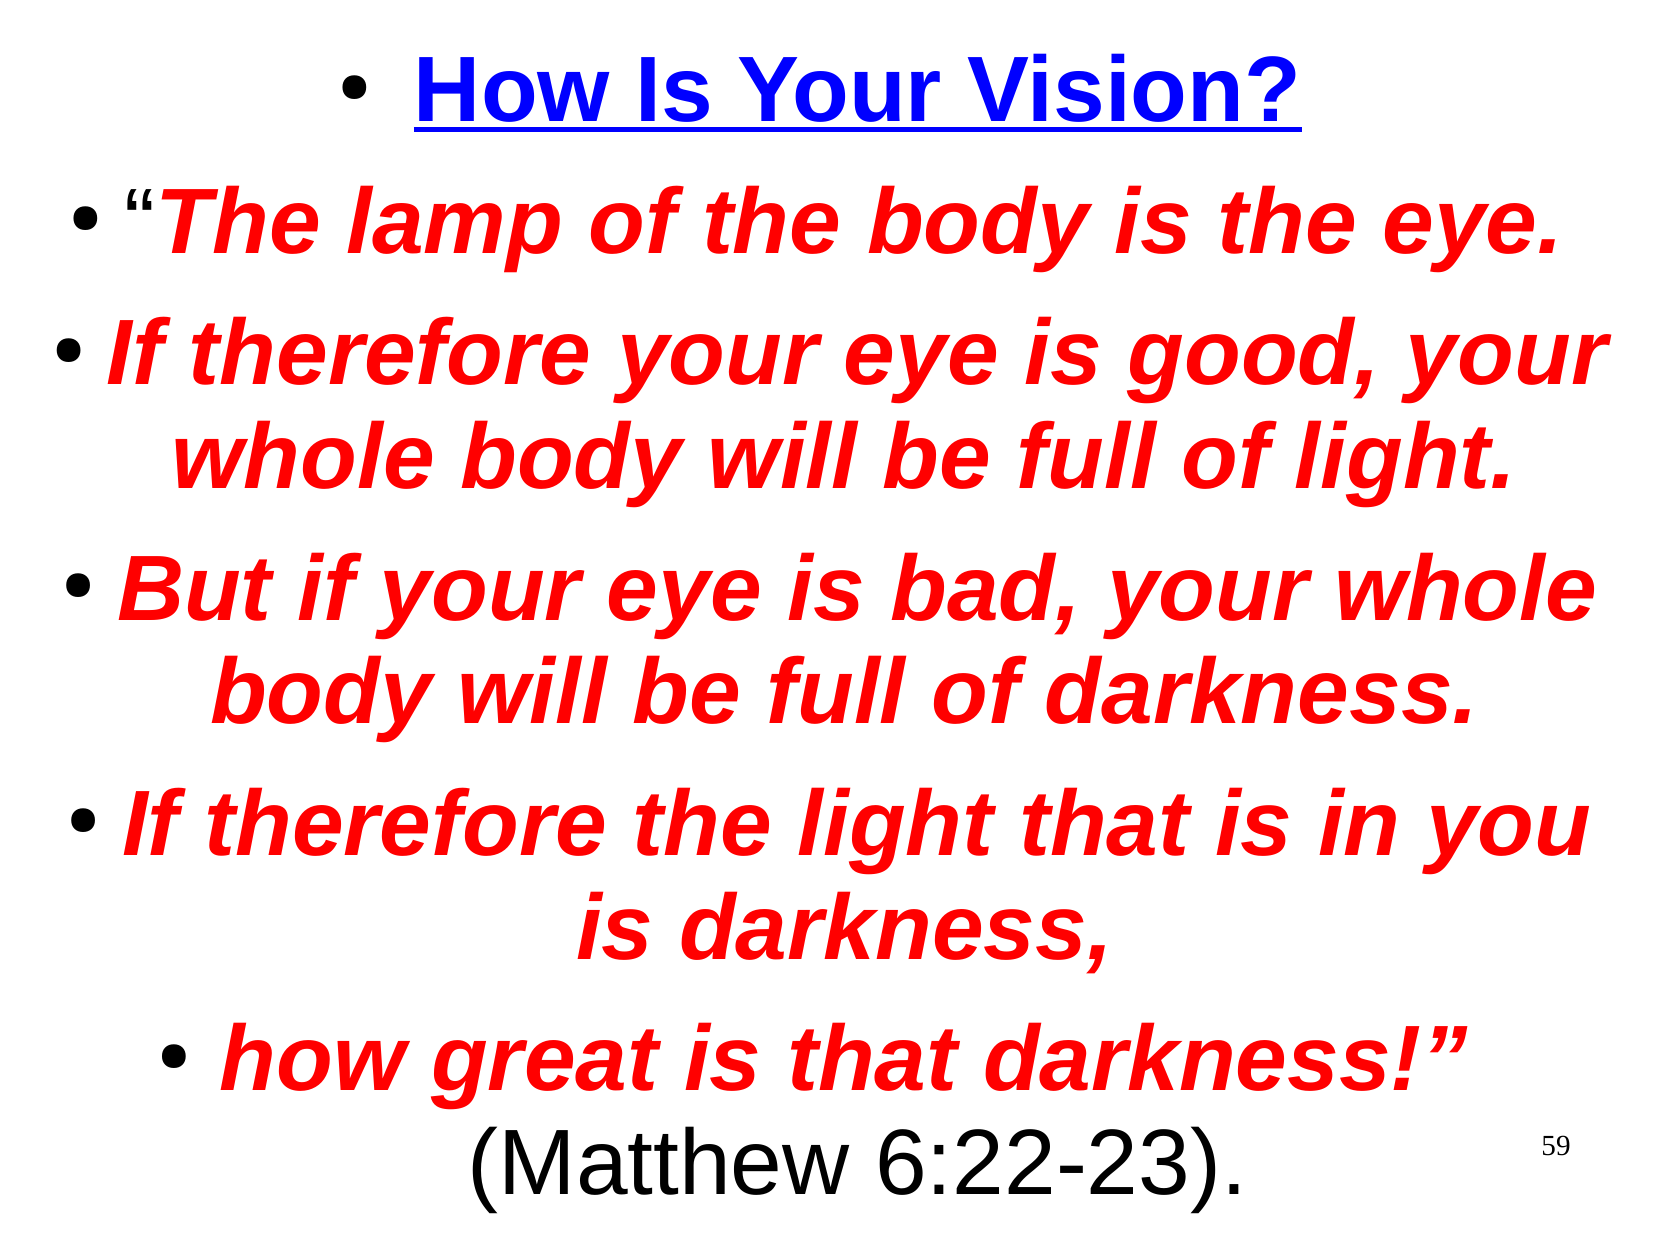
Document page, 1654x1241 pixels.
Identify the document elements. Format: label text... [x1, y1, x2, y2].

list How Is Your Vision? “The lamp of the body is the eye. If therefore your eye is good, your whole body will be full of light. But if your eye is bad, your whole body will be full of darkness. If therefore the light that is in you is darkness, how great is that darkness!” (Matthew 6:22-23). [37, 37, 1613, 1238]
